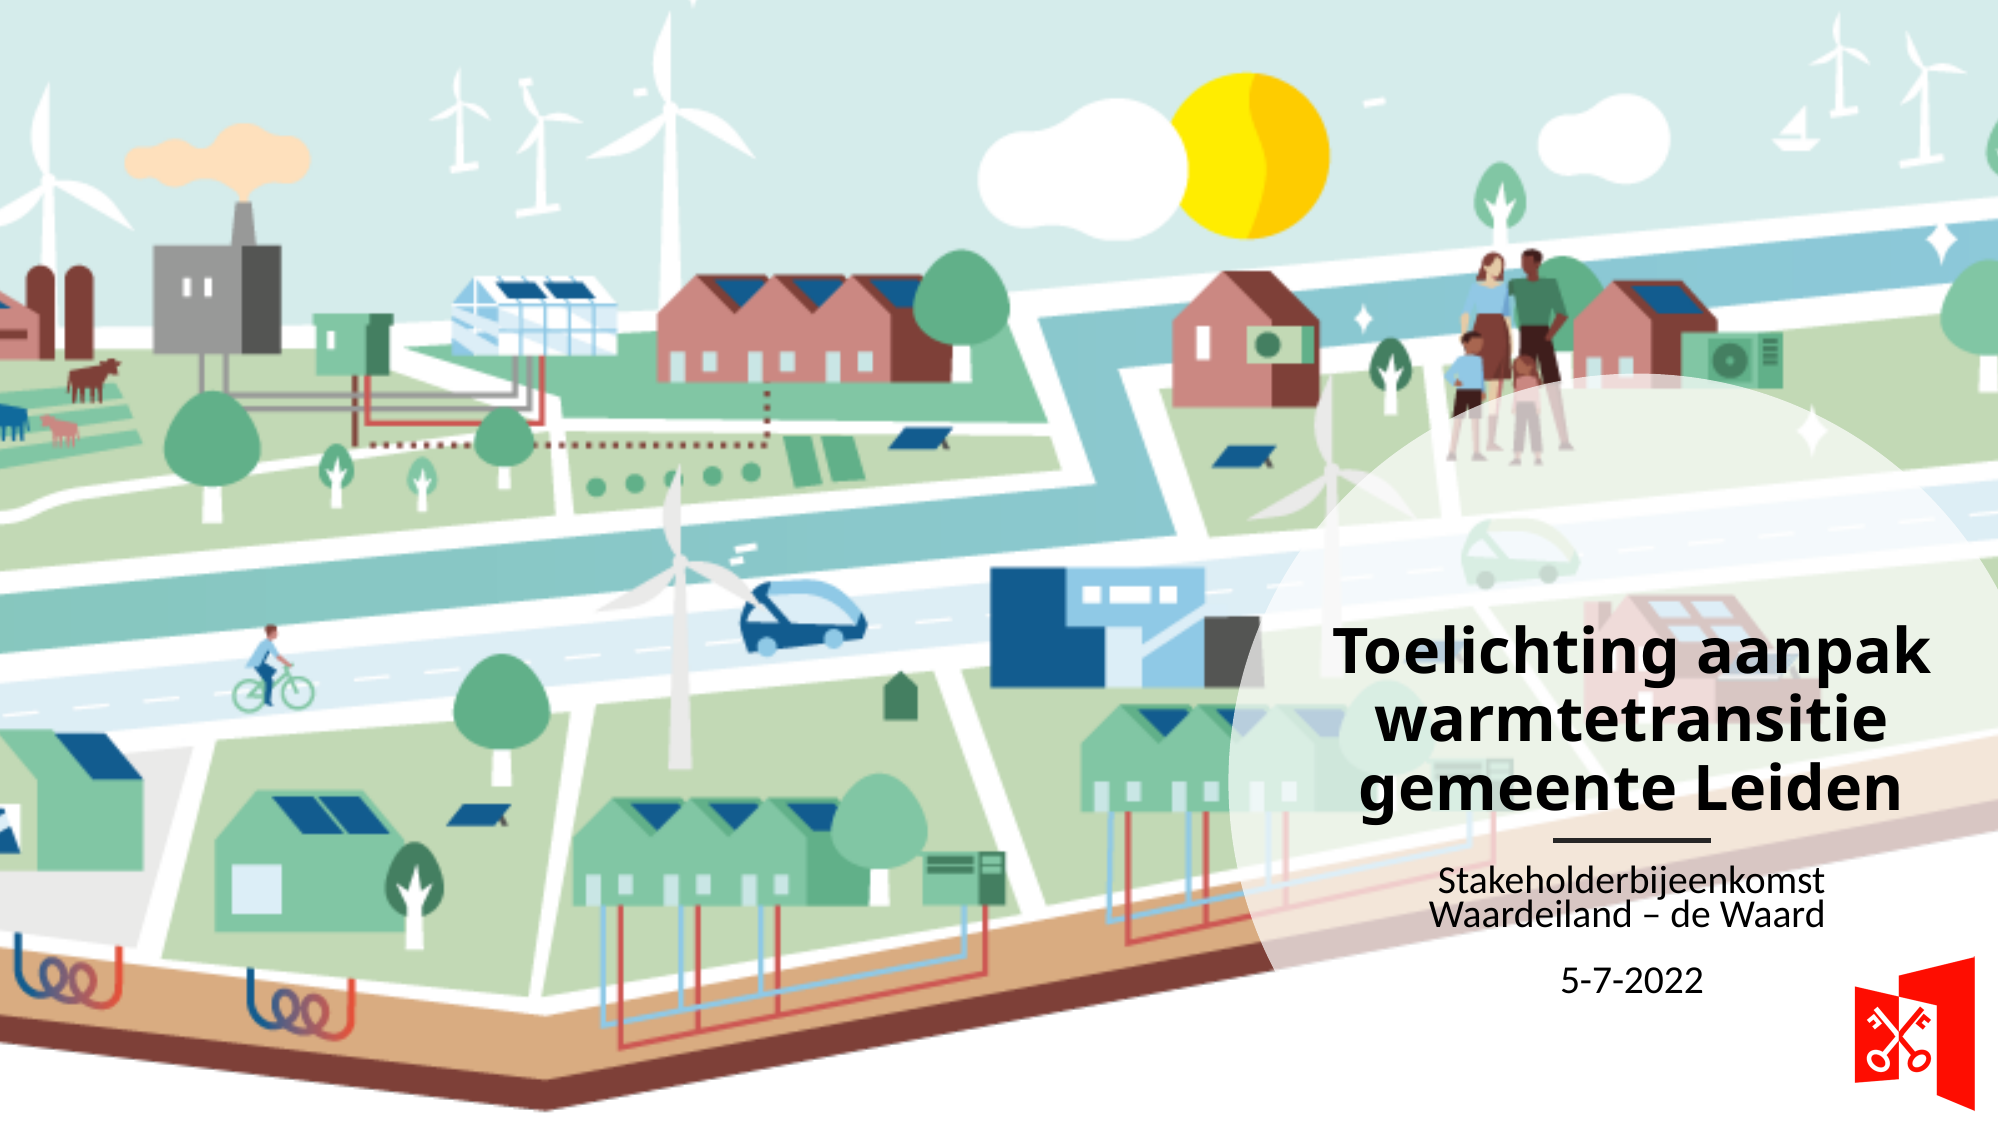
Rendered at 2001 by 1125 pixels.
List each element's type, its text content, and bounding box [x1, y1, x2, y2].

picture [1854, 956, 1998, 1125]
subtitle Stakeholderbijeenkomst Waardeiland – de Waard 5-7-2022 [1276, 860, 1988, 1125]
picture [0, 0, 1998, 1125]
title Toelichting aanpak warmtetransitie gemeente Leiden [1315, 530, 1948, 832]
text_box [1228, 373, 2000, 975]
